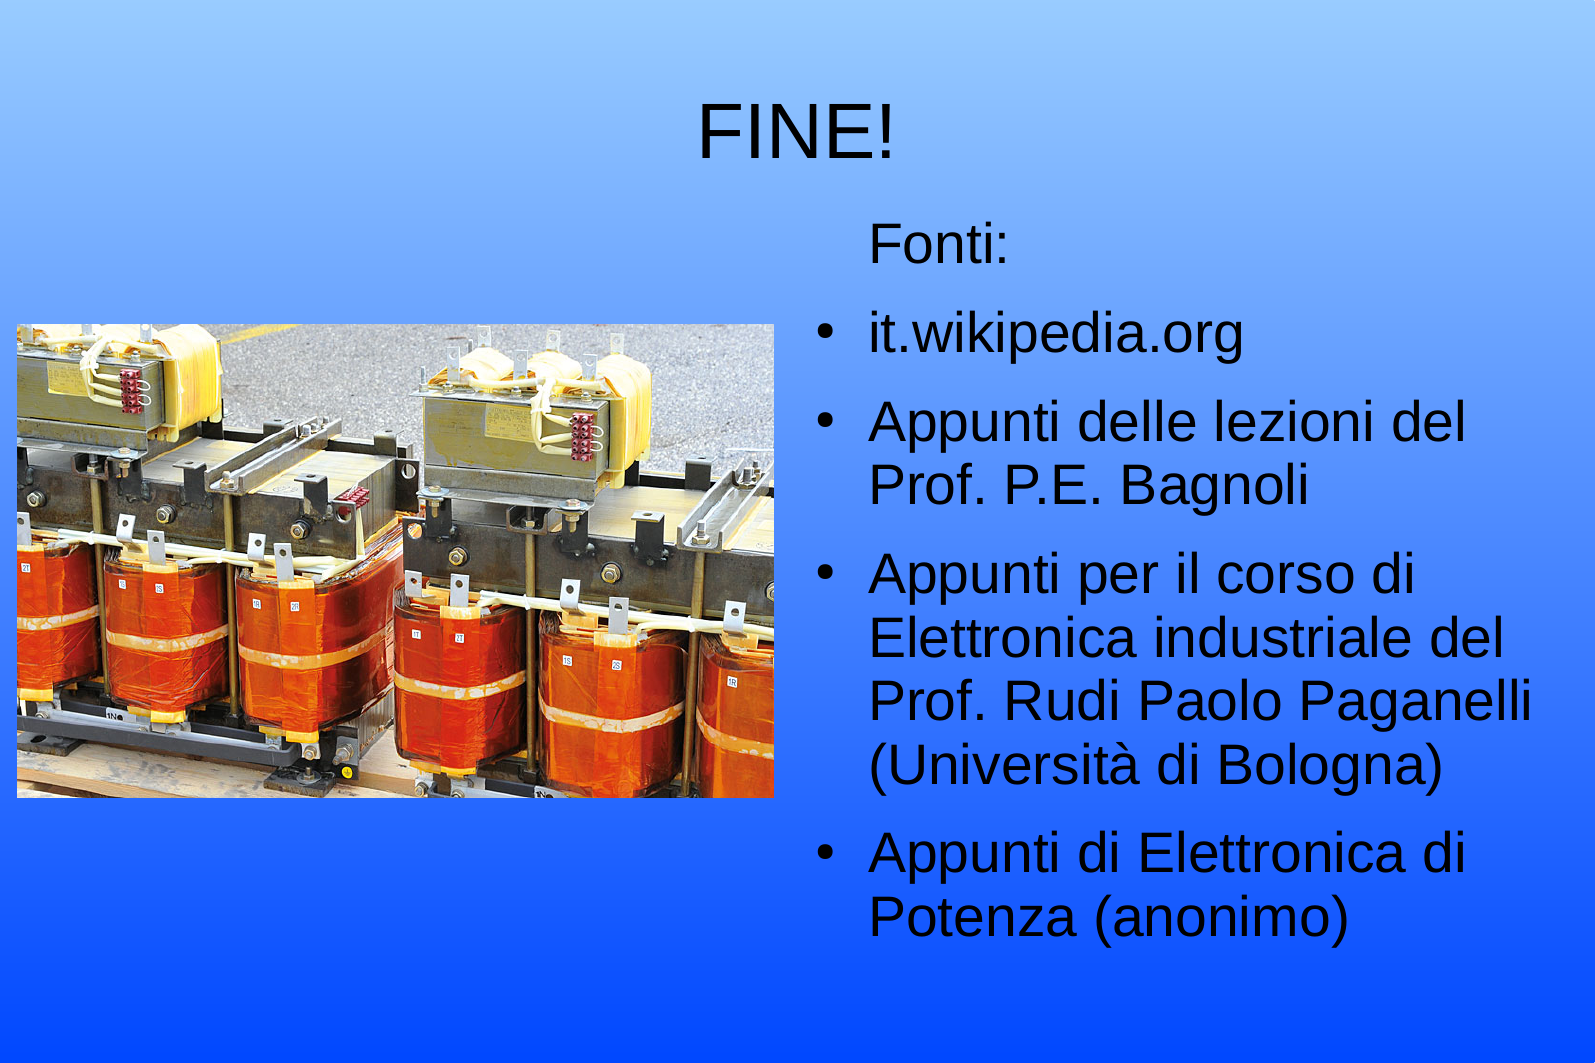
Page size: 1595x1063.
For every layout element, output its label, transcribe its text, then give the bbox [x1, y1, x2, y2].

list Fonti: it.wikipedia.org Appunti delle lezioni del Prof. P.E. Bagnoli Appunti per il corso di Elettronica industriale del Prof. Rudi Paolo Paganelli (Università di Bologna) Appunti di Elettronica di Potenza (anonimo) [797, 212, 1565, 1028]
title FINE! [79, 42, 1515, 220]
picture [17, 324, 774, 798]
